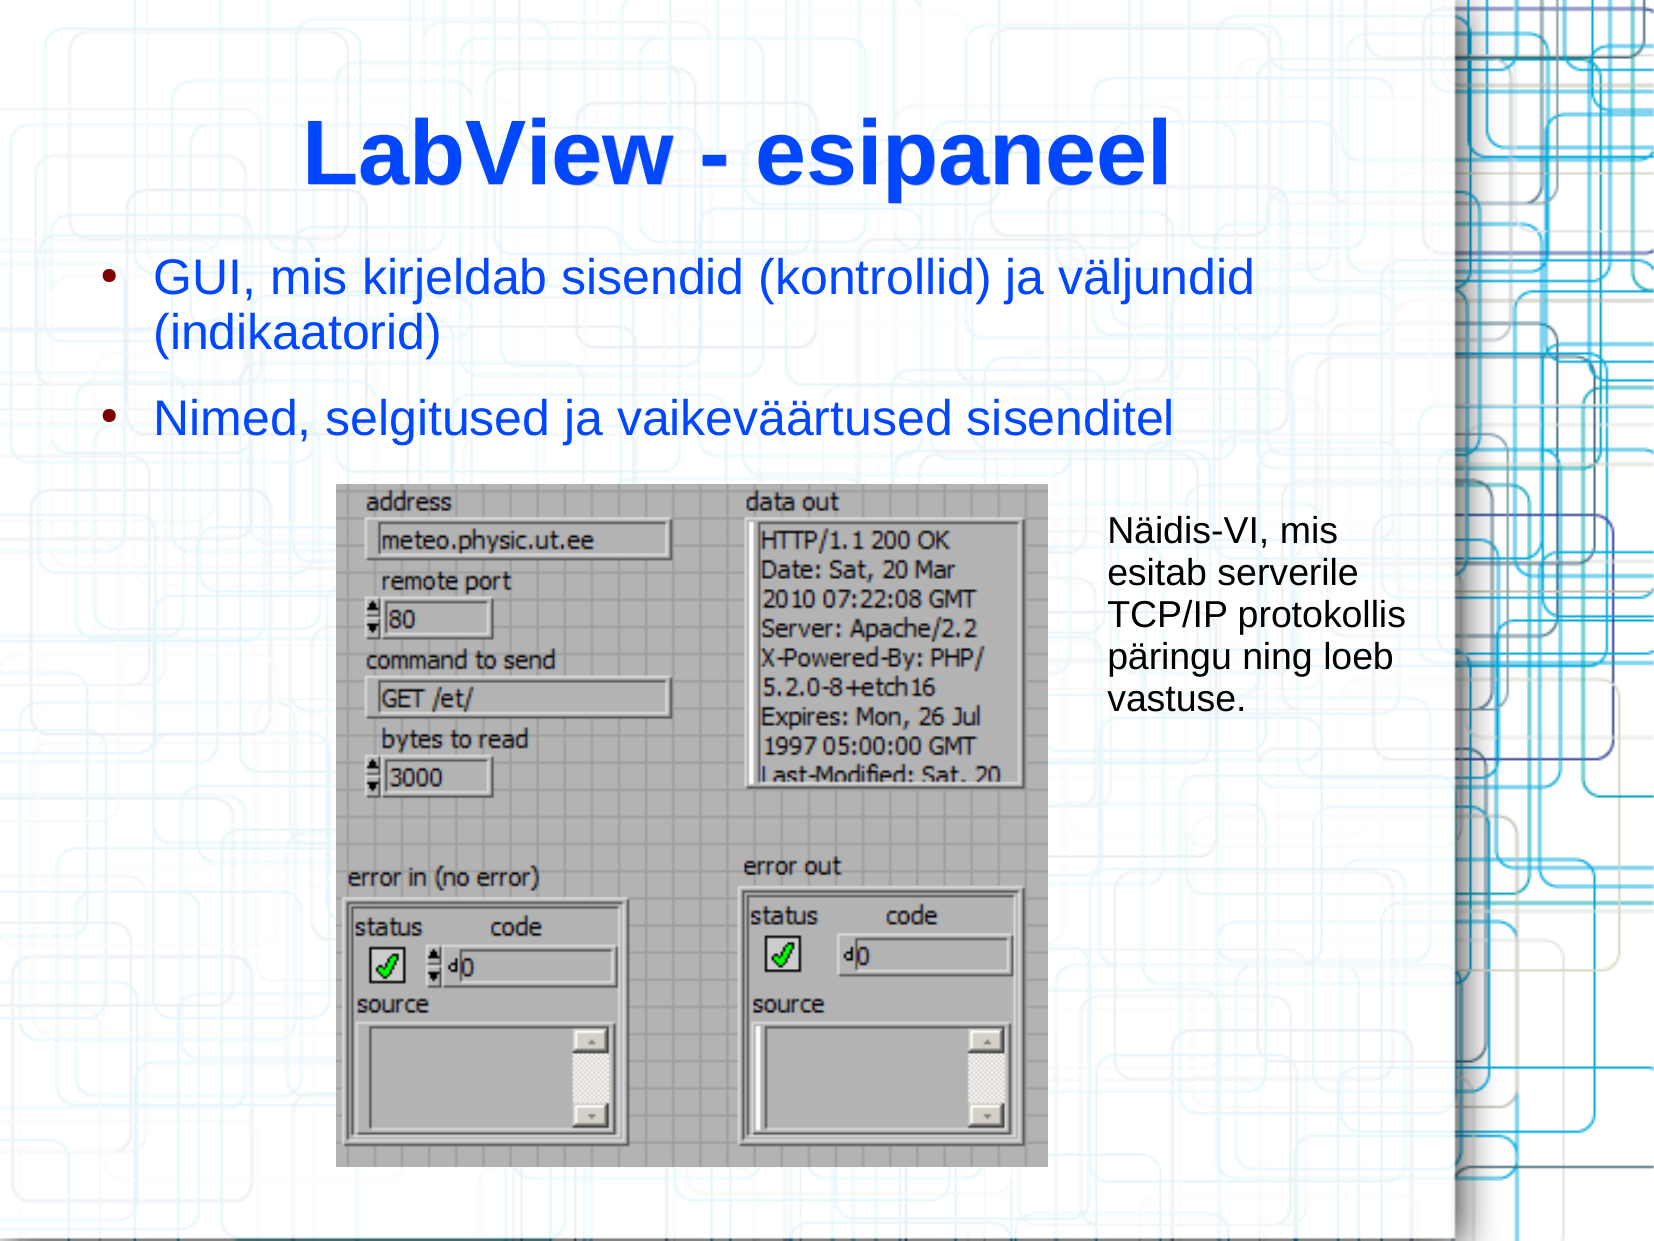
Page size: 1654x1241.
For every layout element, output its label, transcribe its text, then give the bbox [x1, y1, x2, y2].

picture [0, 0, 1654, 1241]
title LabView - esipaneel [59, 56, 1418, 250]
list GUI, mis kirjeldab sisendid (kontrollid) ja väljundid (indikaatorid) Nimed, selgitused ja vaikeväärtused sisenditel [82, 248, 1418, 1053]
text_box Näidis-VI, mis esitab serverile TCP/IP protokollis päringu ning loeb vastuse. [1092, 501, 1447, 739]
